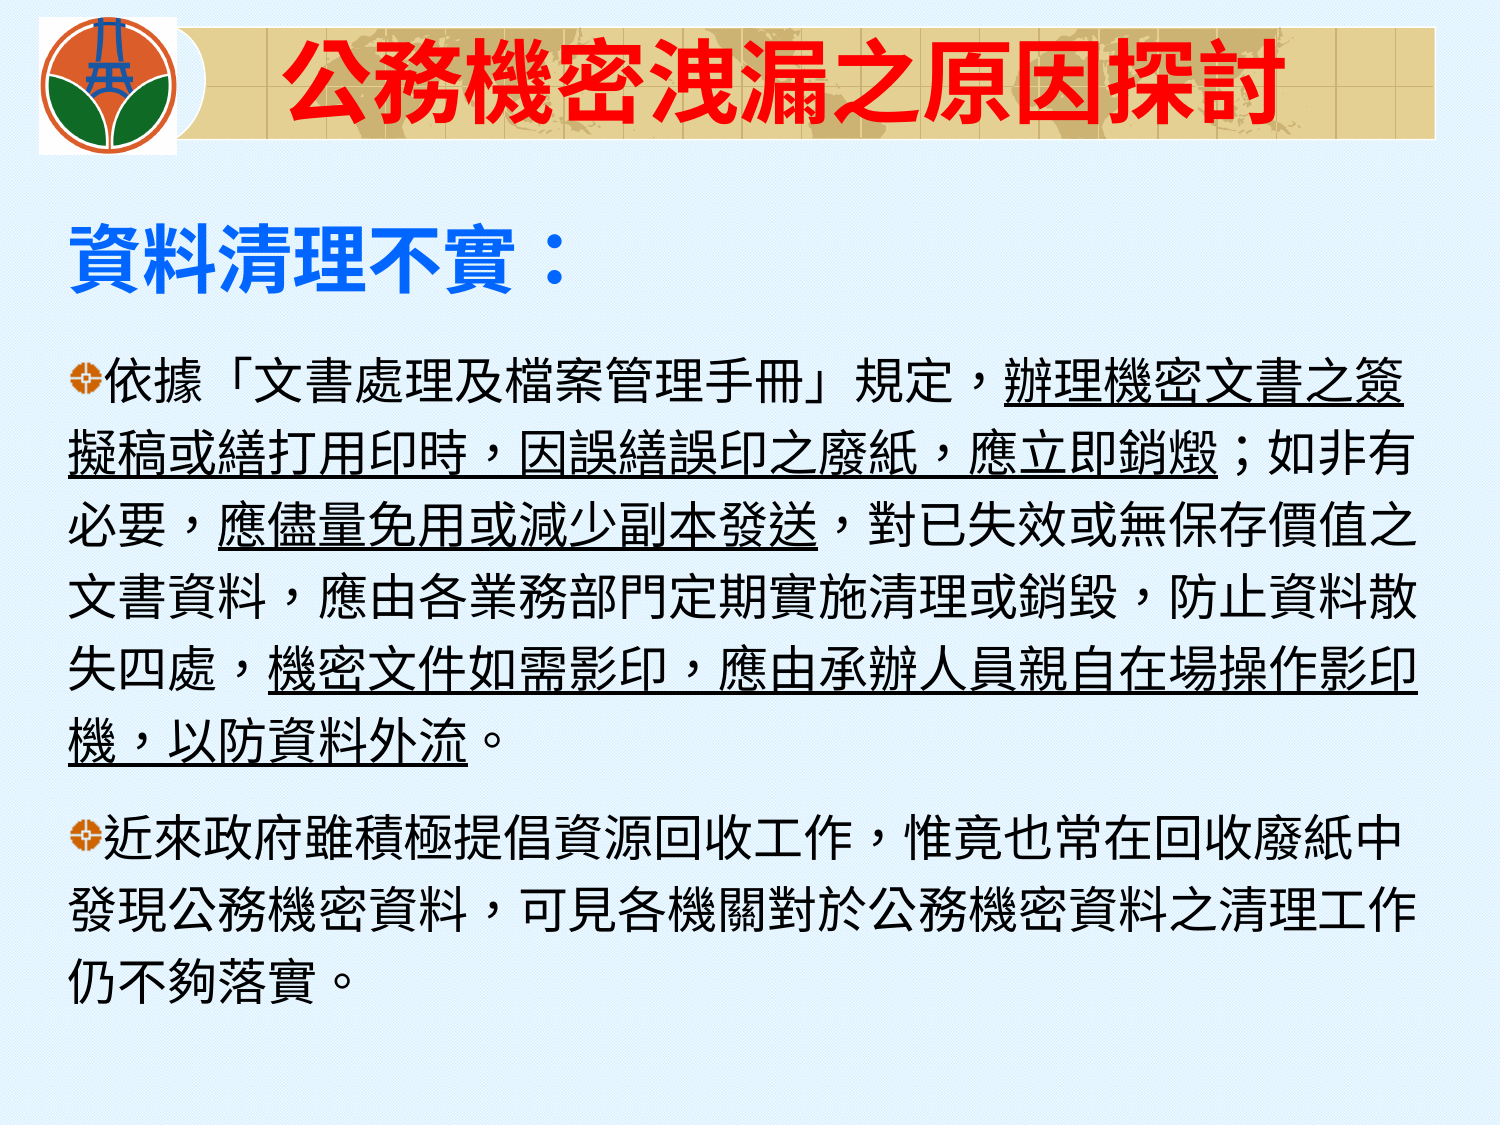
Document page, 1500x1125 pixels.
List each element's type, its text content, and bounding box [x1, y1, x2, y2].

list 資料清理不實： 依據「文書處理及檔案管理手冊」規定，辦理機密文書之簽擬稿或繕打用印時，因誤繕誤印之廢紙，應立即銷燬；如非有必要，應儘量免用或減少副本發送，對已失效或無保存價值之文書資料，應由各業務部門定期實施清理或銷毀，防止資料散失四處，機密文件如需影印，應由承辦人員親自在場操作影印機，以防資料外流。 近來政府雖積極提倡資源回收工作，惟竟也常在回收廢紙中發現公務機密資料，可見各機關對於公務機密資料之清理工作仍不夠落實。 [53, 196, 1447, 1071]
picture [0, 0, 1500, 1125]
title 公務機密洩漏之原因探討 [265, 18, 1365, 141]
